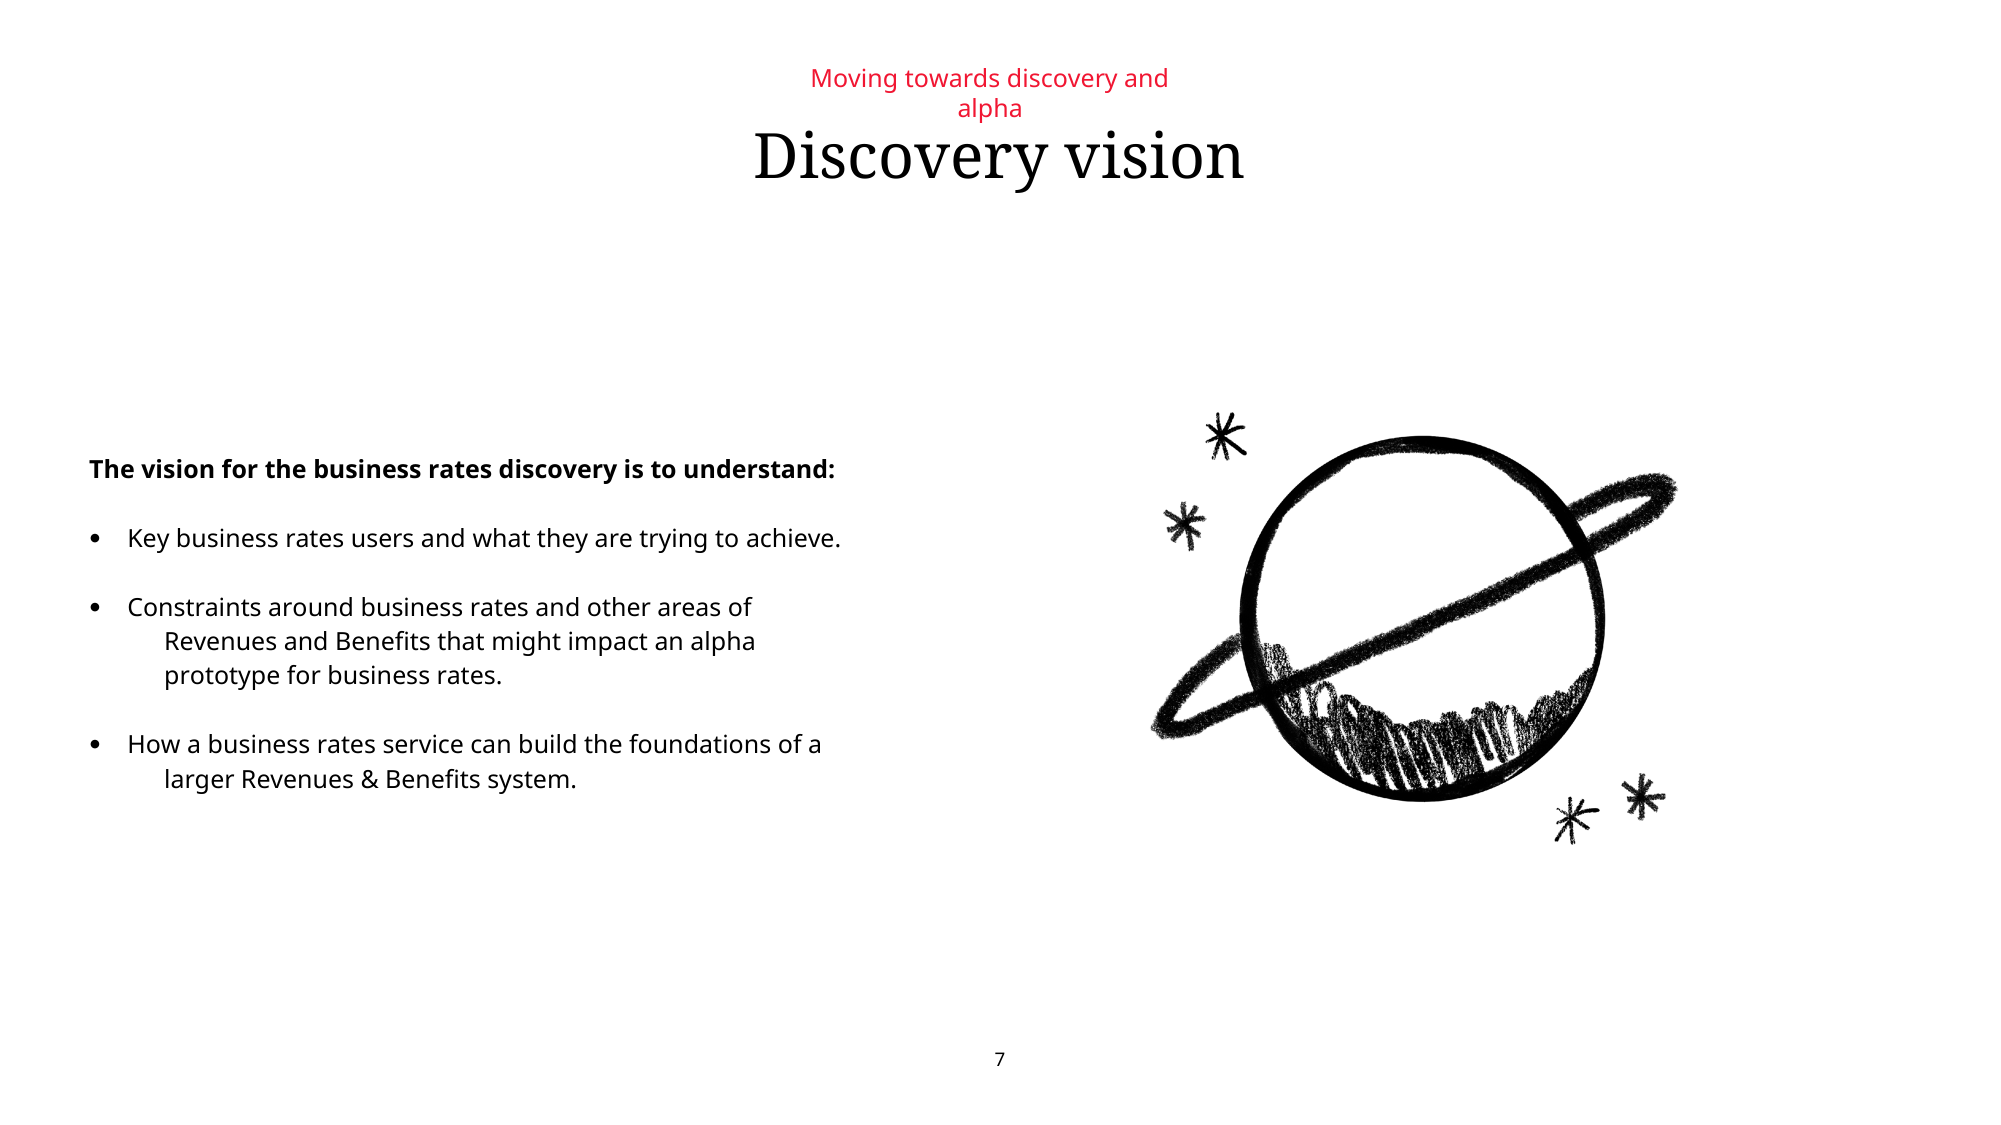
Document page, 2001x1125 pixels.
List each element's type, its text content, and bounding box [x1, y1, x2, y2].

text_box Moving towards discovery and alpha [775, 58, 1205, 97]
picture [986, 202, 1863, 1044]
text_box 53 [955, 997, 1045, 1123]
text_box The vision for the business rates discovery is to understand: Key business rates users and what they are trying to achieve. Constraints around business rates and other areas of Revenues and Benefits that might impact an alpha prototype for business rates. How a business rates service can build the foundations of a larger Revenues & Benefits system. [83, 344, 865, 1062]
text_box Discovery vision [83, 125, 1917, 246]
